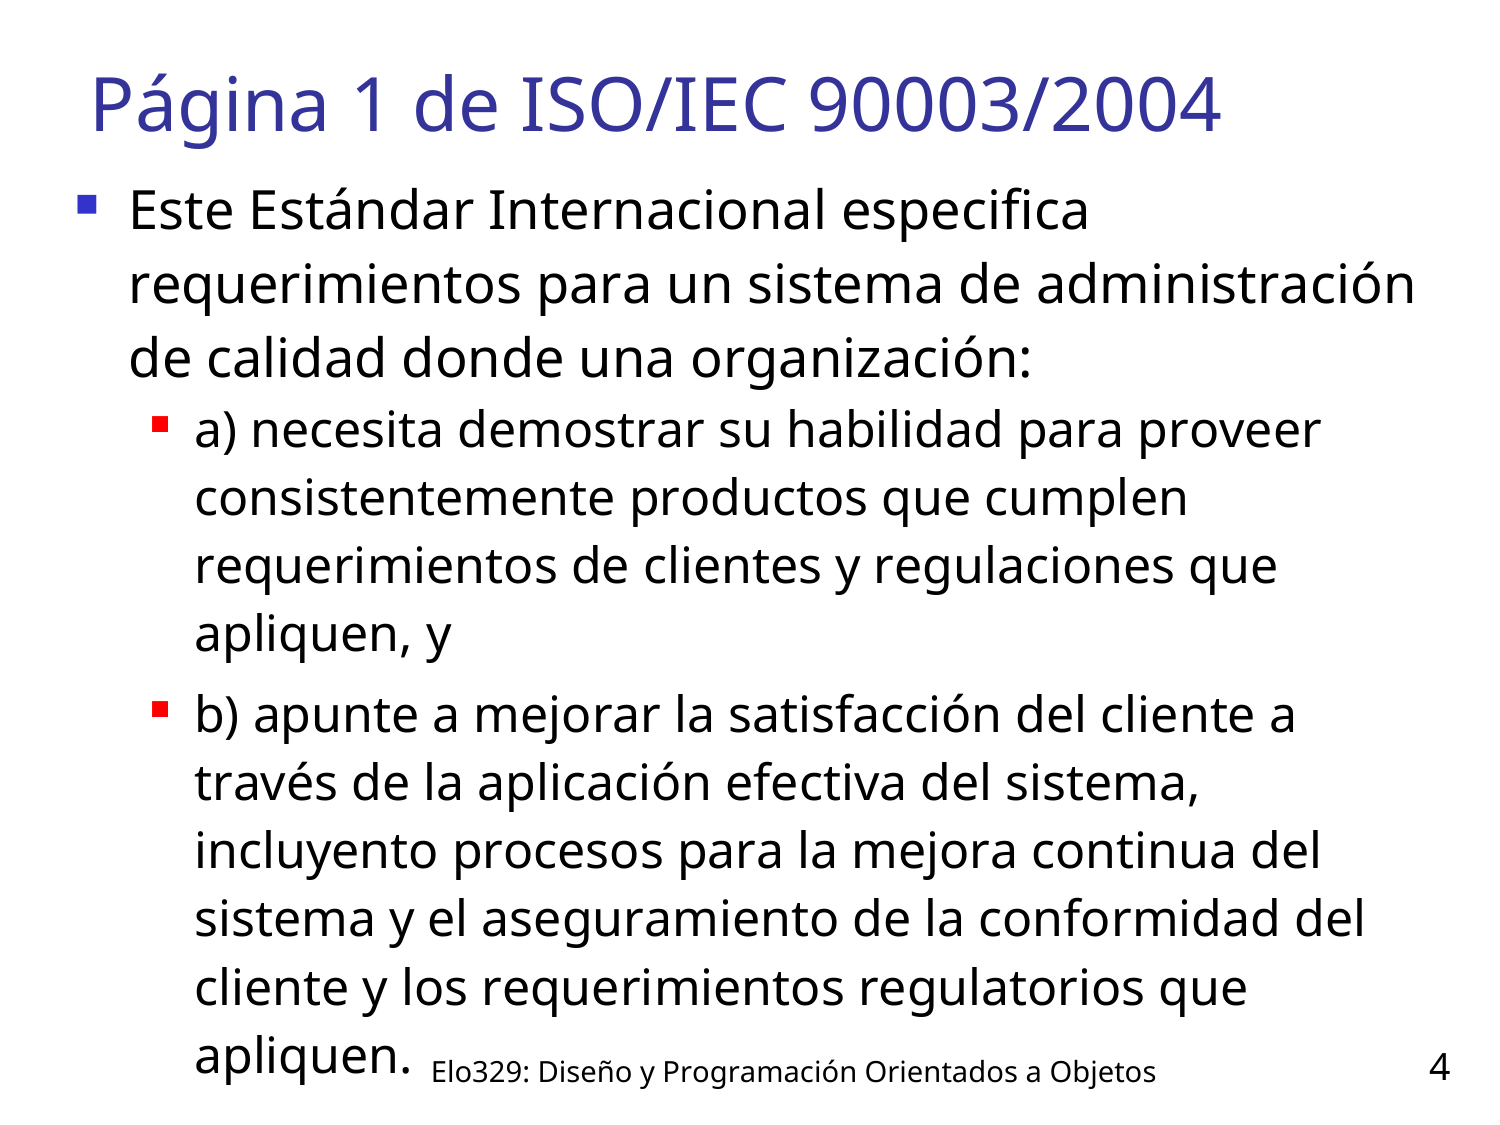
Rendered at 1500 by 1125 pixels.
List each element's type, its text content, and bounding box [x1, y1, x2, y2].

list Este Estándar Internacional especifica requerimientos para un sistema de administración de calidad donde una organización: a) necesita demostrar su habilidad para proveer consistentemente productos que cumplen requerimientos de clientes y regulaciones que apliquen, y b) apunte a mejorar la satisfacción del cliente a través de la aplicación efectiva del sistema, incluyento procesos para la mejora continua del sistema y el aseguramiento de la conformidad del cliente y los requerimientos regulatorios que apliquen. NOTA: En este Estándar Internacional, el término “producto” aplica solo a los productos entendidos para, o requeridos por, un cliente. [60, 163, 1446, 1042]
title Página 1 de ISO/IEC 90003/2004 [75, 10, 1449, 162]
